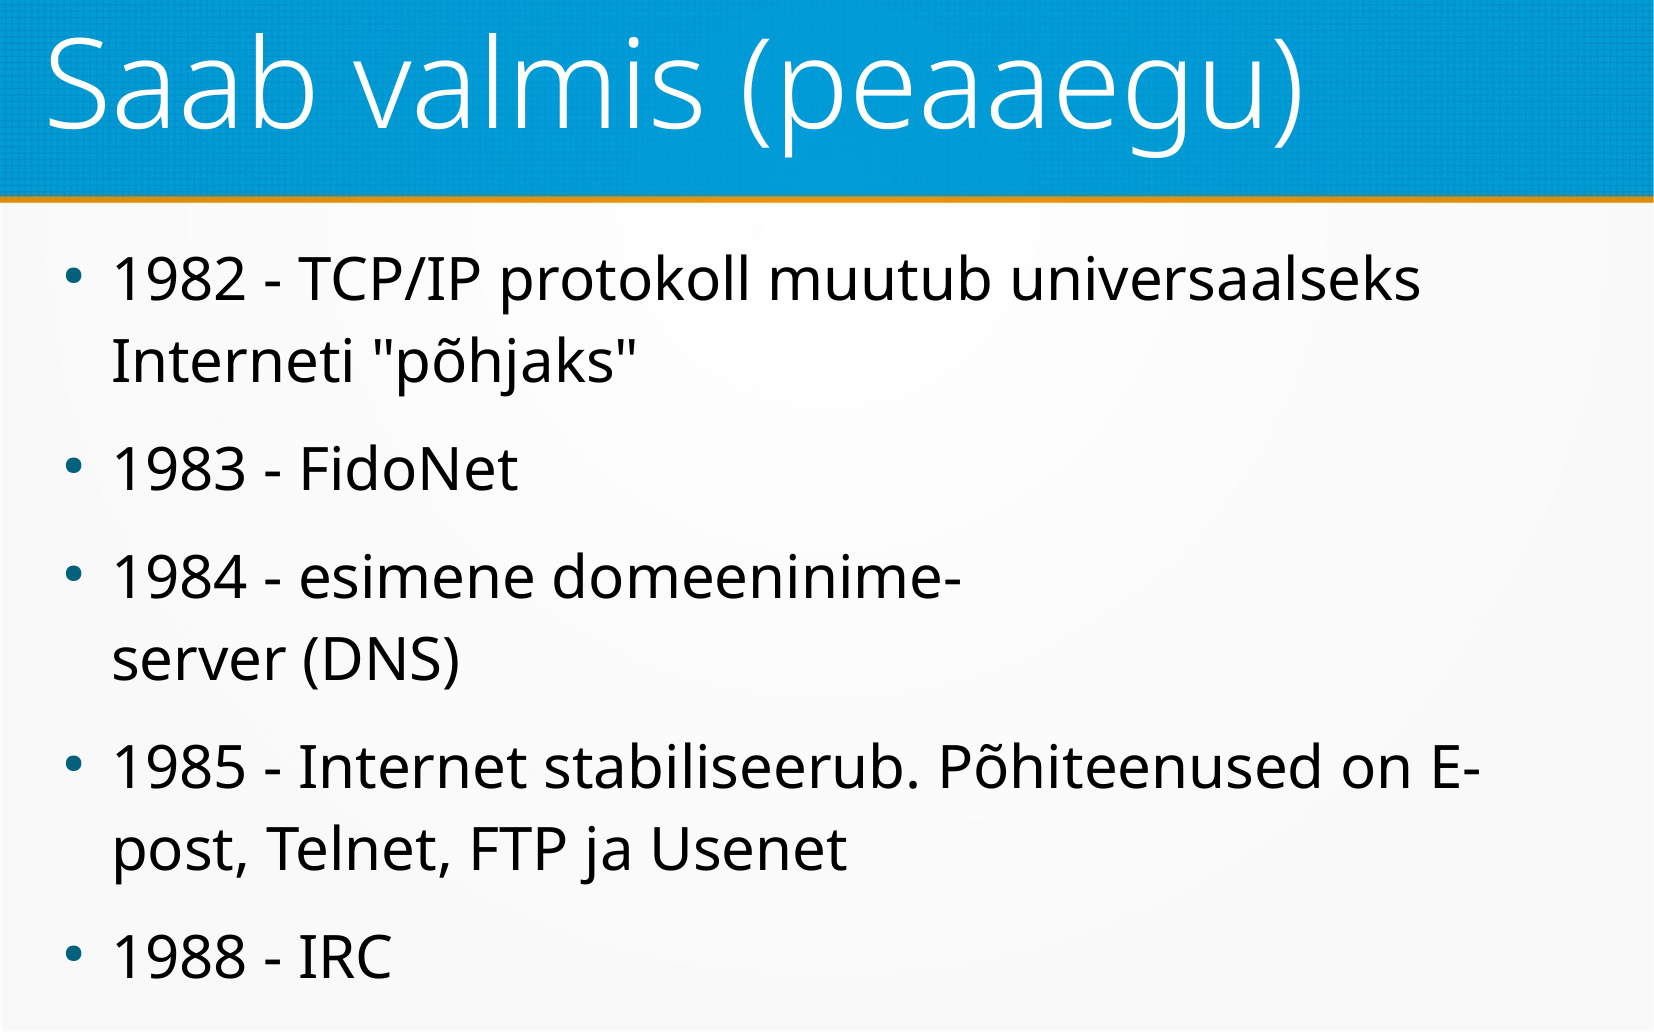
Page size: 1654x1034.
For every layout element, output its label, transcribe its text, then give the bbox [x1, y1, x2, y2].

title Saab valmis (peaaegu) [43, 0, 1619, 166]
list 1982 - TCP/IP protokoll muutub universaalseks Interneti "põhjaks" 1983 - FidoNet 1984 - esimene domeeninime- server (DNS) 1985 - Internet stabiliseerub. Põhiteenused on E-post, Telnet, FTP ja Usenet 1988 - IRC [47, 236, 1607, 1002]
picture [0, 195, 1654, 1034]
